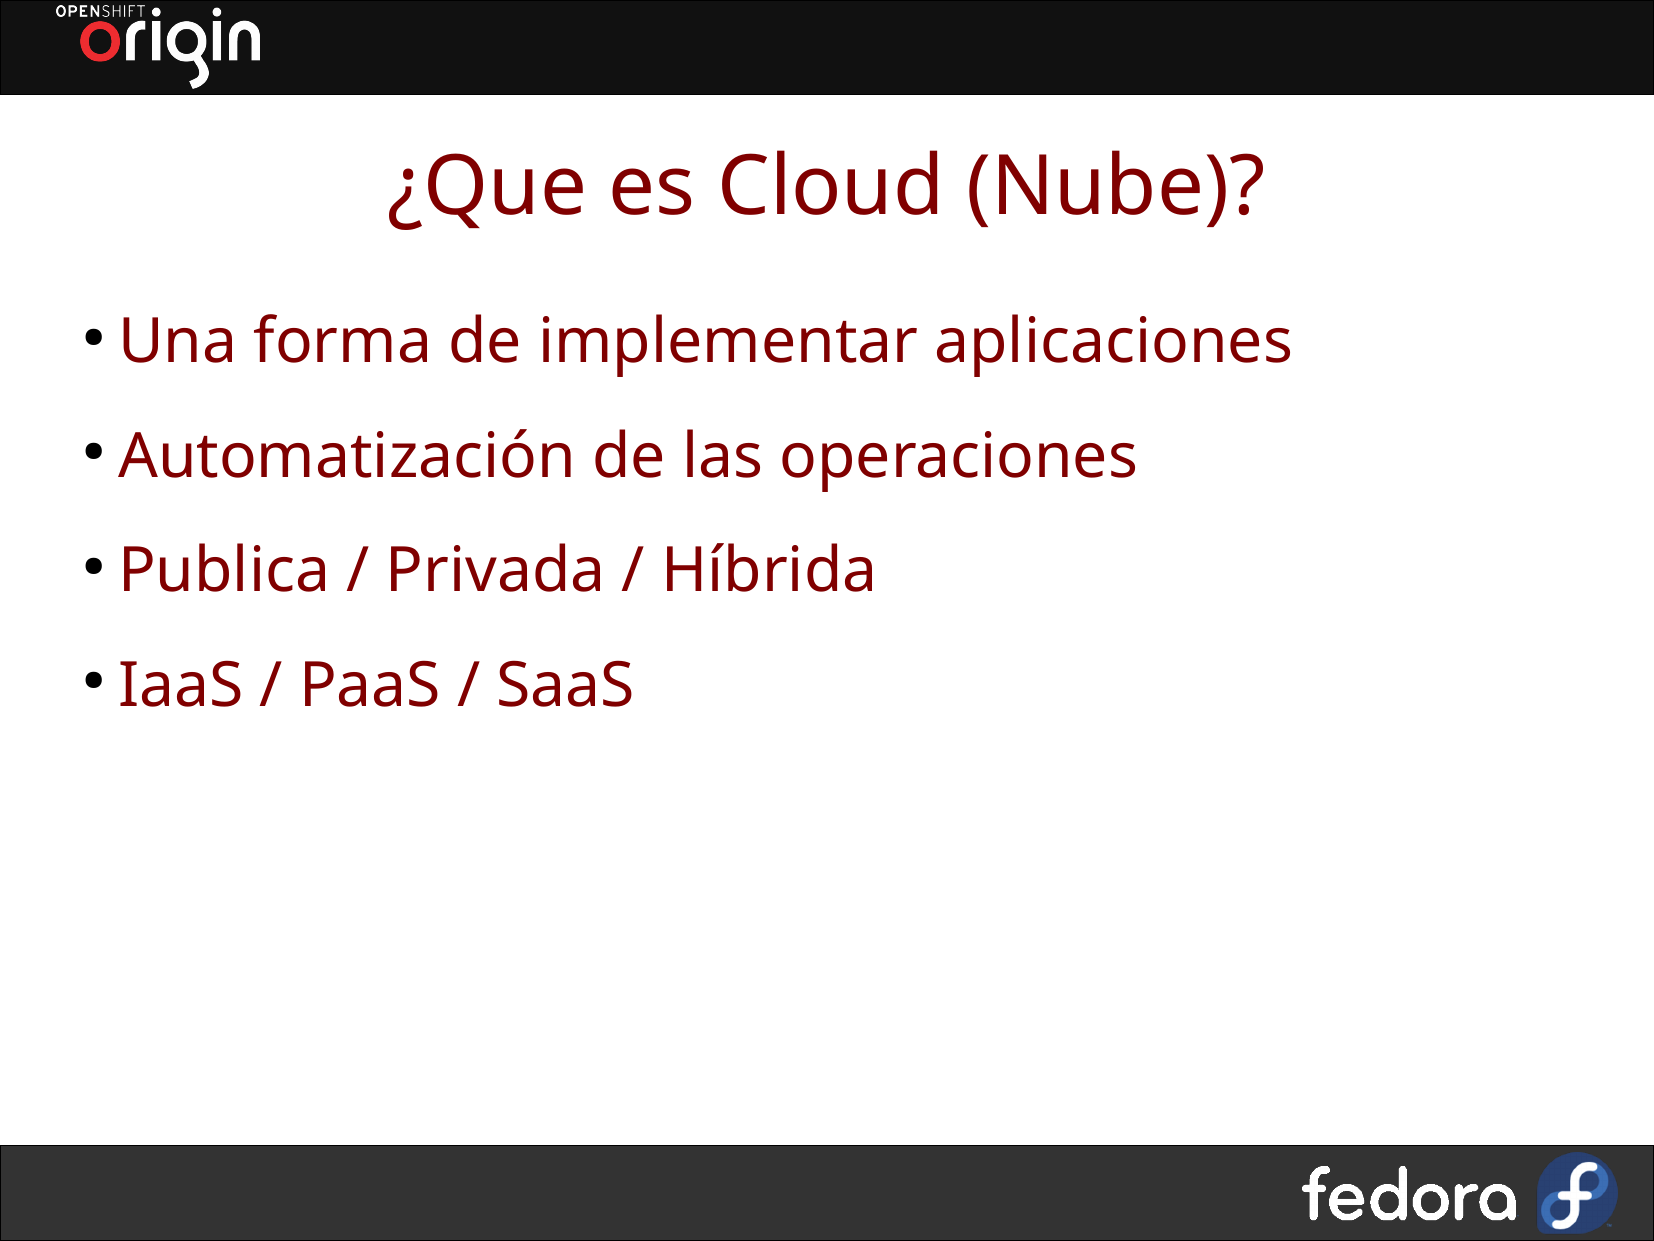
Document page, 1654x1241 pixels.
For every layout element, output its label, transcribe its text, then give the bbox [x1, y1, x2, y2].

picture [1299, 1151, 1619, 1235]
subtitle Una forma de implementar aplicaciones Automatización de las operaciones Publica / Privada / Híbrida IaaS / PaaS / SaaS [82, 296, 1571, 1099]
title ¿Que es Cloud (Nube)? [82, 78, 1571, 287]
picture [56, 5, 260, 89]
